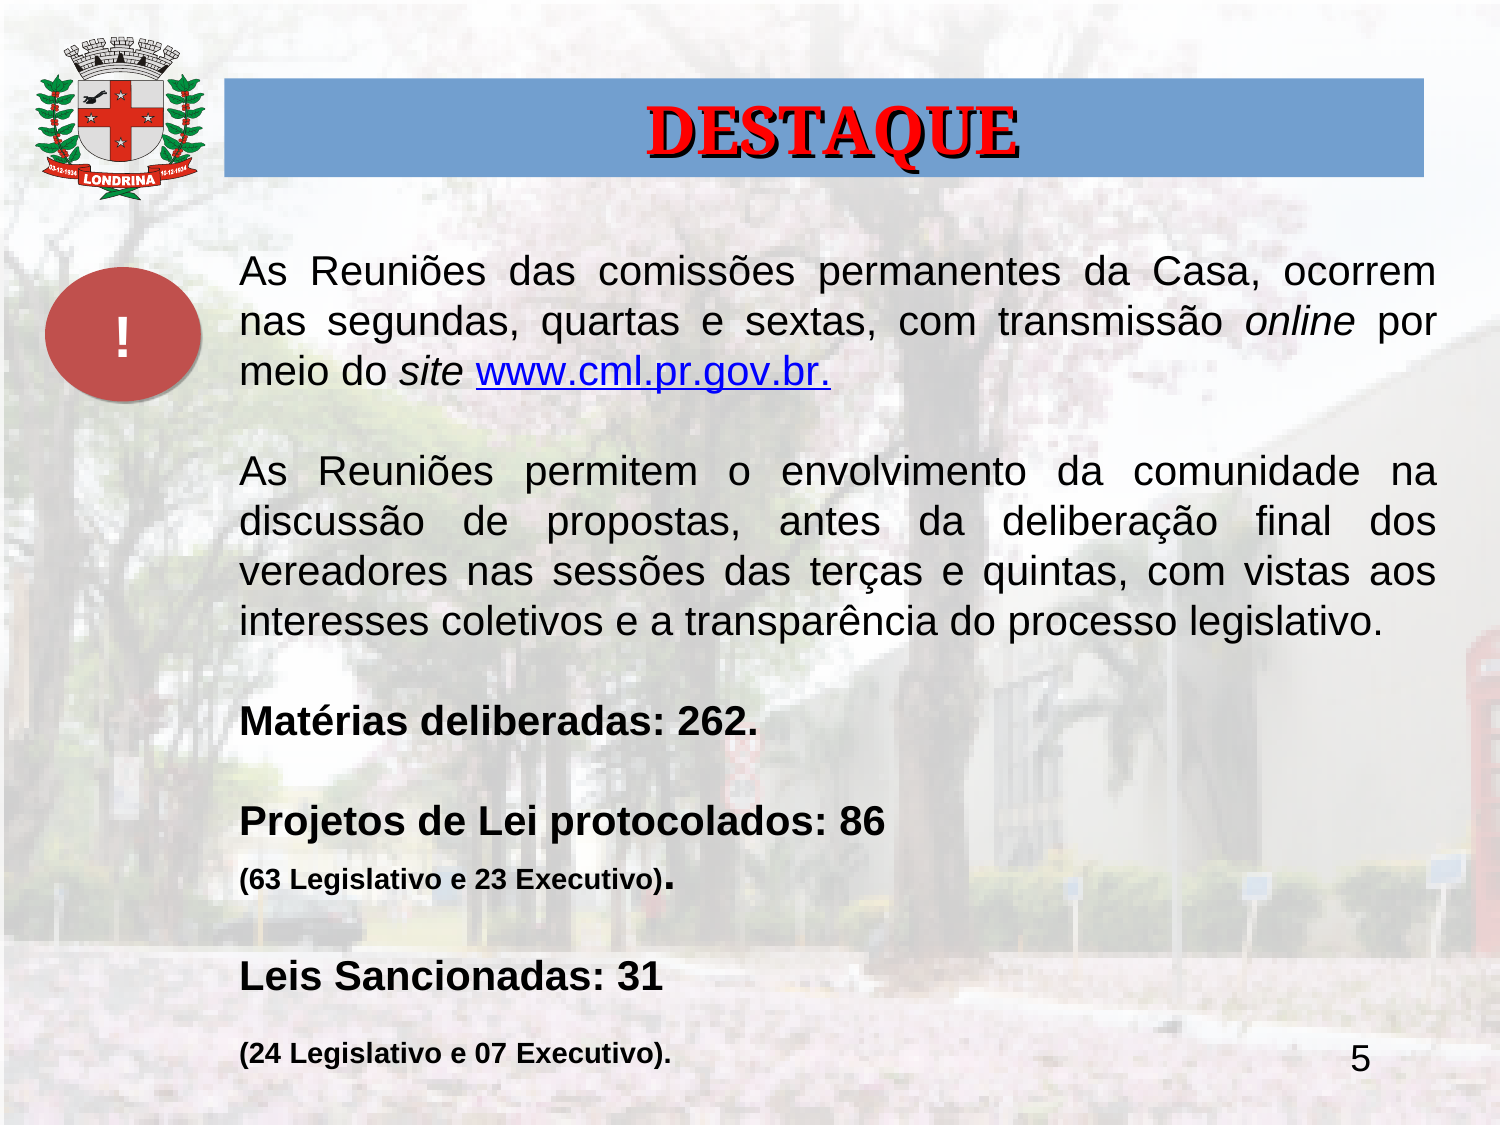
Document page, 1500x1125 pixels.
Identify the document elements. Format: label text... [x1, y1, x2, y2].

text_box <número> [1335, 1027, 1500, 1098]
text_box As Reuniões das comissões permanentes da Casa, ocorrem nas segundas, quartas e sextas, com transmissão online por meio do site www.cml.pr.gov.br. As Reuniões permitem o envolvimento da comunidade na discussão de propostas, antes da deliberação final dos vereadores nas sessões das terças e quintas, com vistas aos interesses coletivos e a transparência do processo legislativo. Matérias deliberadas: 262. Projetos de Lei protocolados: 86 (63 Legislativo e 23 Executivo). Leis Sancionadas: 31 (24 Legislativo e 07 Executivo). [224, 236, 1453, 965]
text_box DESTAQUE [224, 78, 1424, 178]
picture [35, 36, 206, 201]
text_box ! [45, 267, 201, 402]
